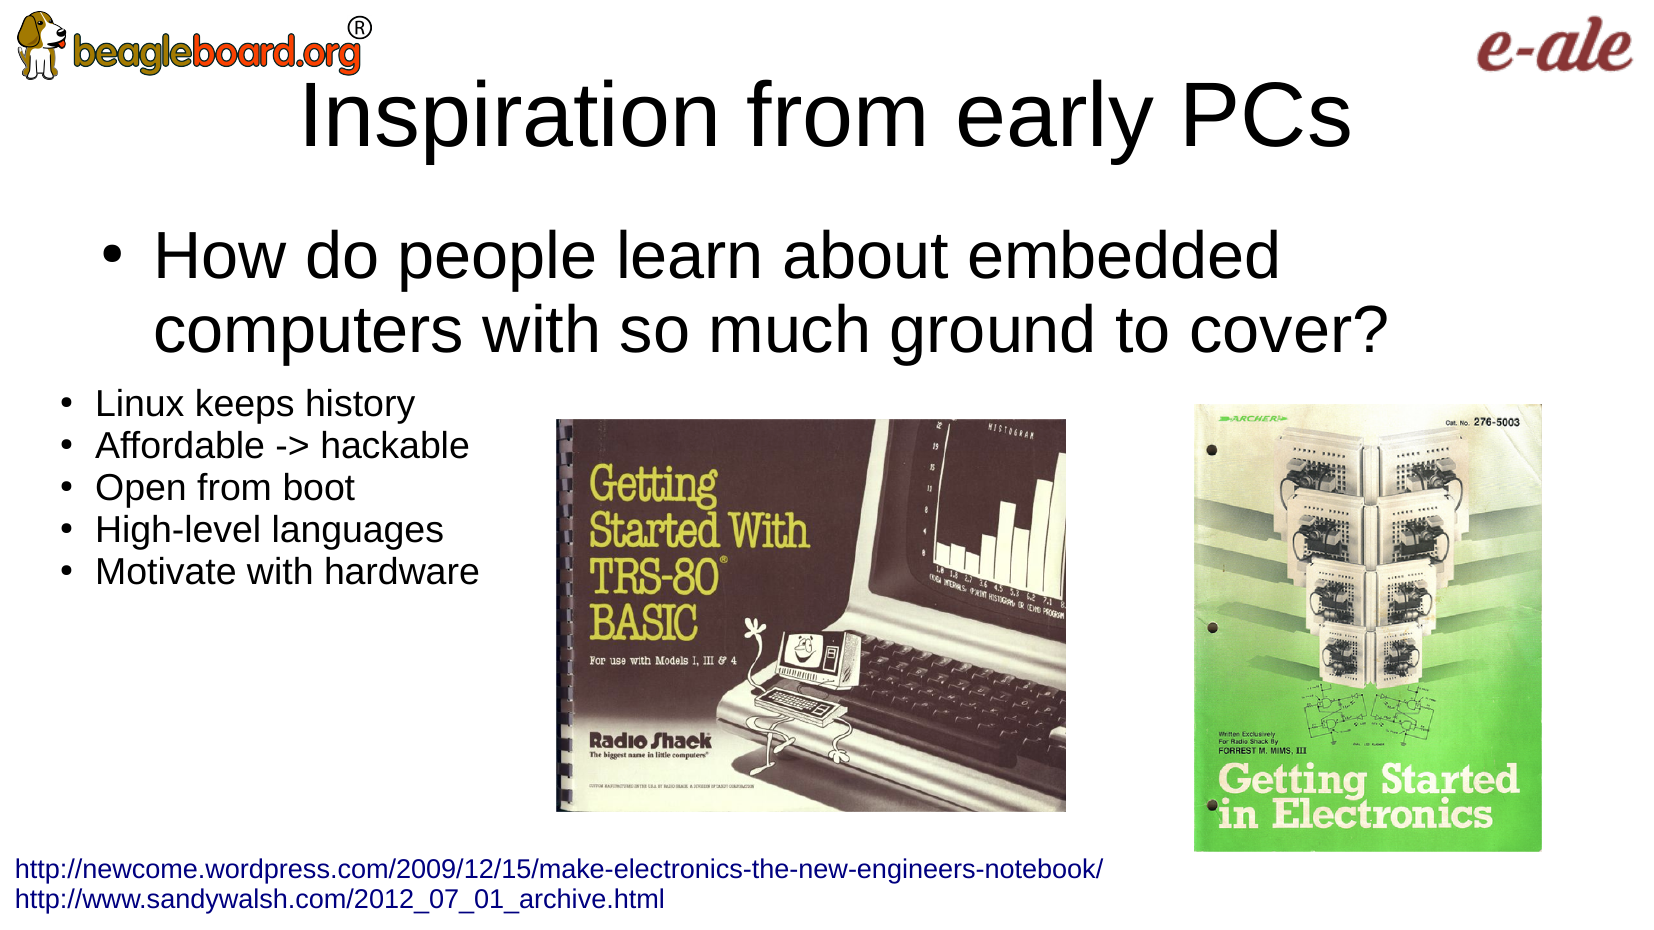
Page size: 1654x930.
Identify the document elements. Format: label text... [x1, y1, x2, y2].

list How do people learn about embedded computers with so much ground to cover? [82, 217, 1571, 757]
title Inspiration from early PCs [82, 37, 1571, 193]
text_box http://newcome.wordpress.com/2009/12/15/make-electronics-the-new-engineers-notebook/ http://www.sandywalsh.com/2012_07_01_archive.html [0, 846, 1548, 922]
picture [556, 419, 1066, 812]
text_box Linux keeps history Affordable -> hackable Open from boot High-level languages Motivate with hardware [45, 375, 511, 766]
picture [1194, 404, 1542, 846]
picture [17, 11, 372, 80]
picture [1475, 14, 1636, 74]
